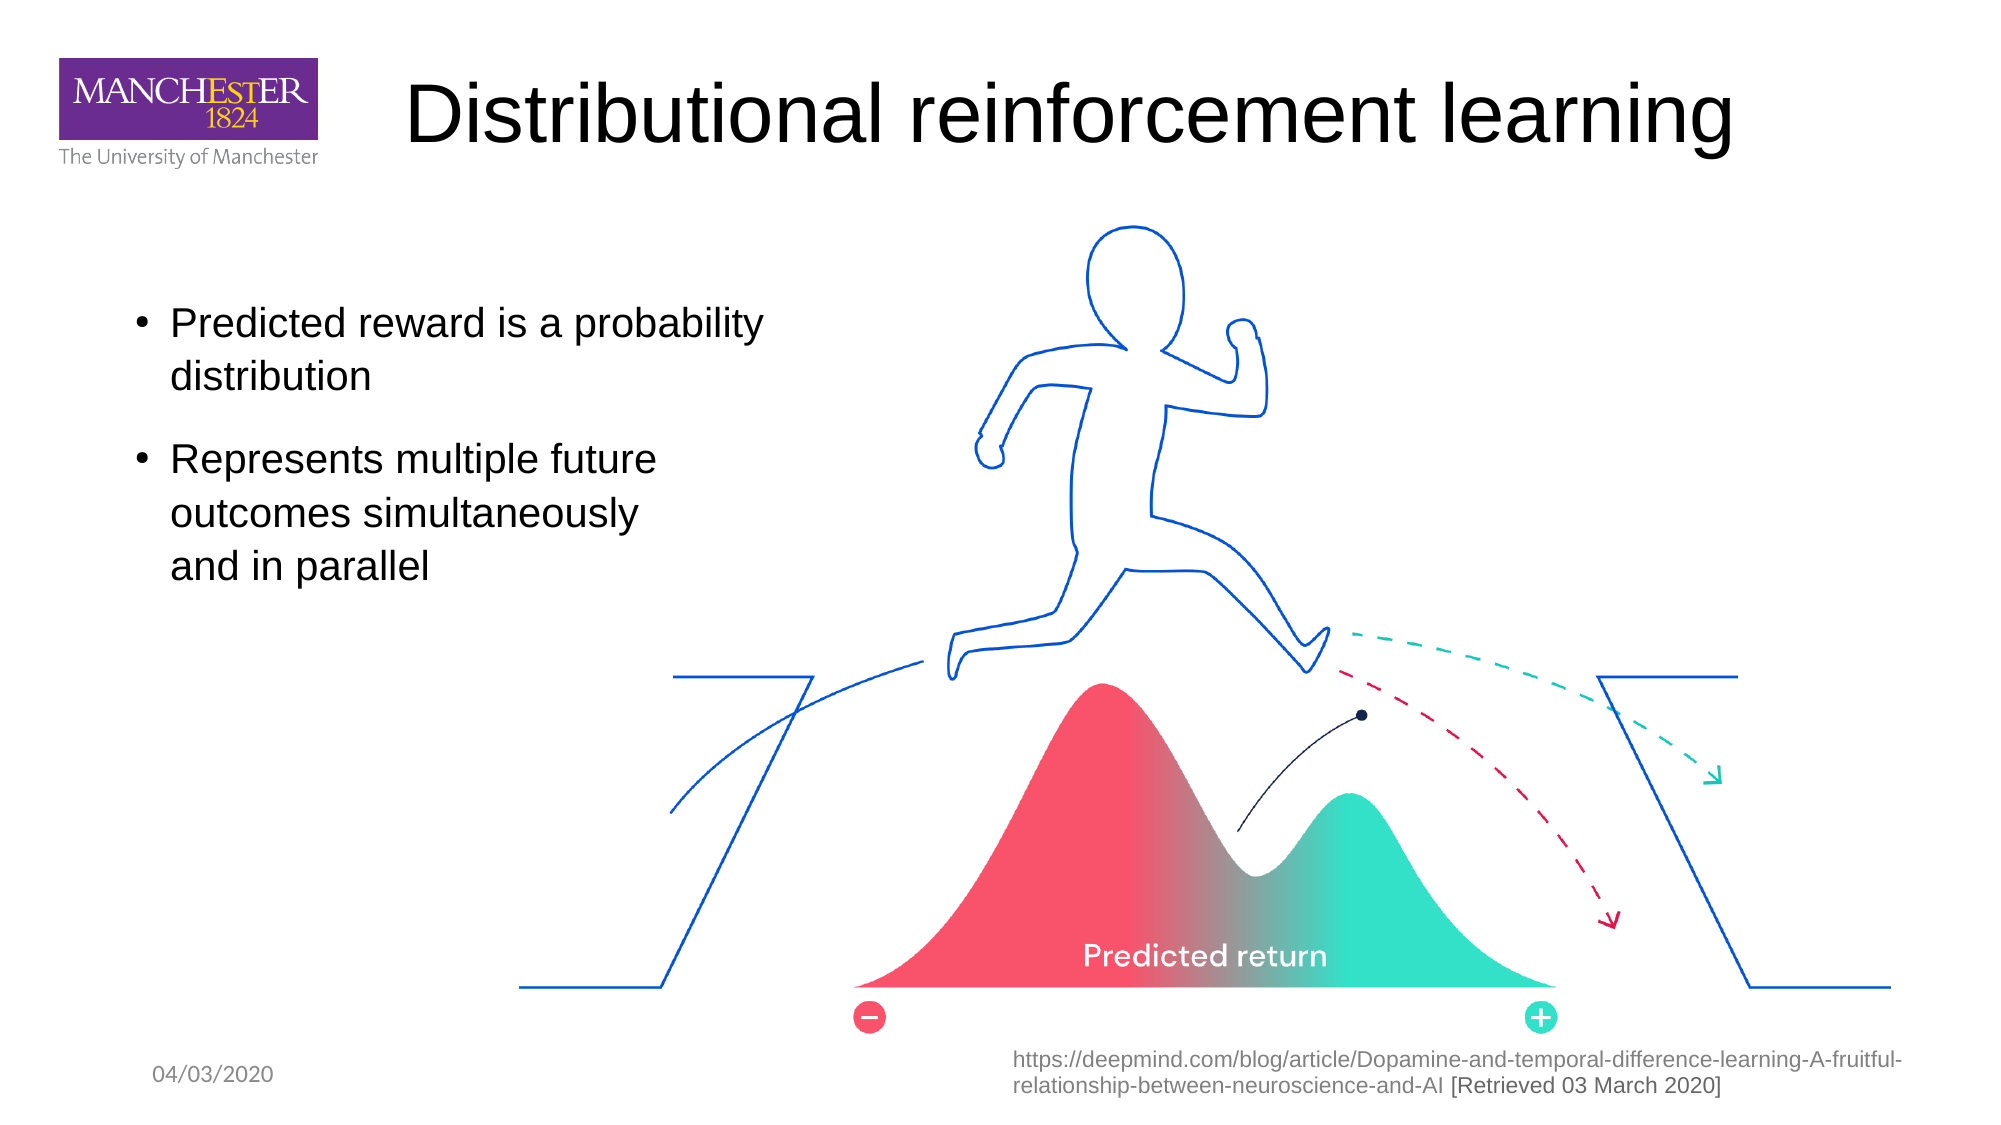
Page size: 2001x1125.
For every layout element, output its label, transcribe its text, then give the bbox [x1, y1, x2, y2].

picture [519, 224, 1891, 1034]
picture [59, 58, 318, 169]
text_box https://deepmind.com/blog/article/Dopamine-and-temporal-difference-learning-A-fruitful-relationship-between-neuroscience-and-AI [Retrieved 03 March 2020] [998, 1039, 1944, 1106]
title Distributional reinforcement learning [338, 44, 1804, 183]
slide_number 04/03/2020 [137, 1042, 588, 1103]
text_box Predicted reward is a probability distribution Represents multiple future outcomes simultaneously and in parallel [120, 285, 811, 931]
